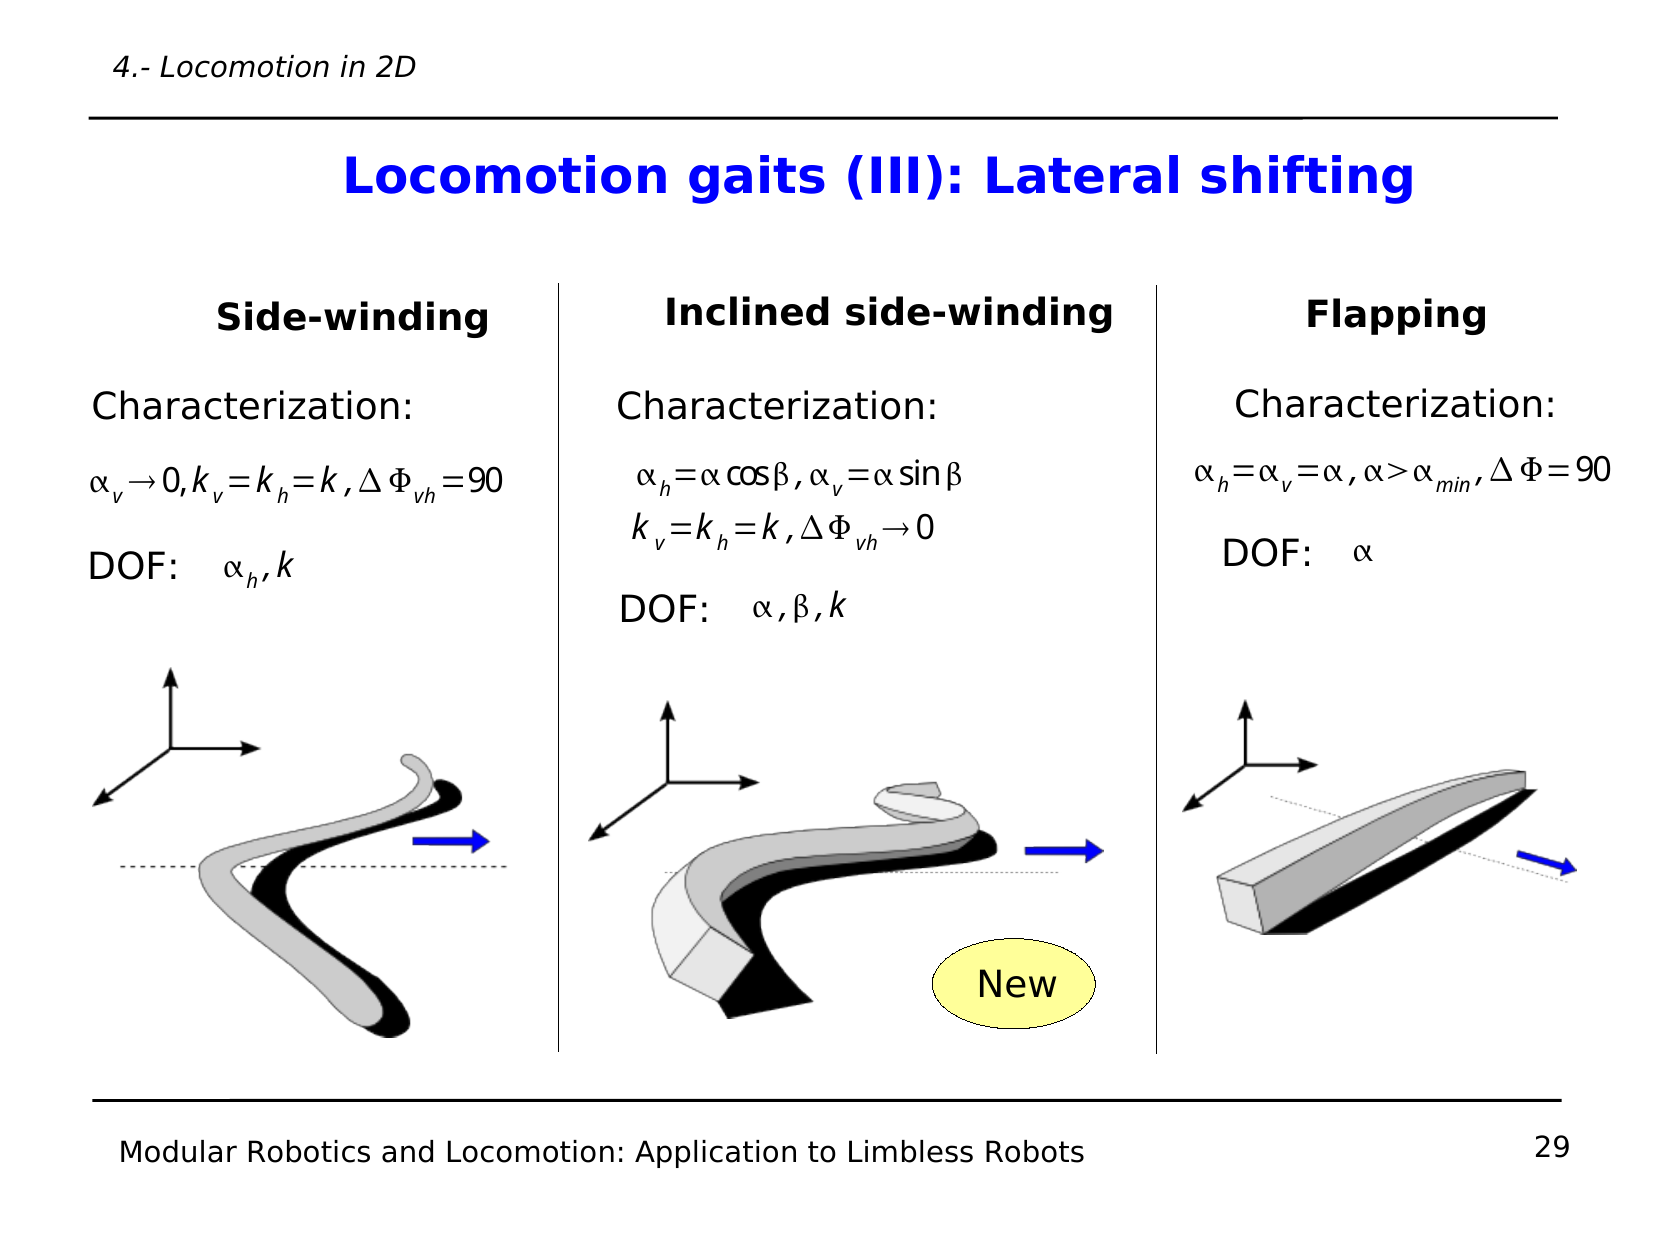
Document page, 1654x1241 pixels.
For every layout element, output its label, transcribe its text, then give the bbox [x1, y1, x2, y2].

text_box Modular Robotics and Locomotion: Application to Limbless Robots [103, 1128, 1102, 1178]
text_box Locomotion gaits (III): Lateral shifting [327, 139, 1412, 213]
text_box Inclined side-winding [649, 283, 1122, 342]
picture [1182, 699, 1577, 935]
text_box Characterization: [1207, 375, 1591, 434]
text_box Characterization: [589, 377, 972, 436]
picture [92, 667, 511, 1038]
text_box DOF: [591, 580, 749, 639]
text_box 4.- Locomotion in 2D [97, 42, 433, 93]
chart [214, 544, 305, 594]
text_box New [961, 955, 1072, 1014]
text_box Characterization: [64, 377, 448, 436]
chart [627, 453, 972, 503]
chart [80, 459, 511, 509]
text_box [932, 938, 1096, 1029]
chart [622, 506, 942, 556]
chart [1343, 529, 1381, 573]
text_box DOF: [1194, 524, 1352, 583]
text_box DOF: [60, 537, 218, 597]
chart [1185, 448, 1618, 498]
chart [743, 584, 858, 628]
text_box Flapping [1290, 285, 1500, 344]
text_box Side-winding [200, 287, 501, 347]
picture [588, 700, 1104, 1019]
